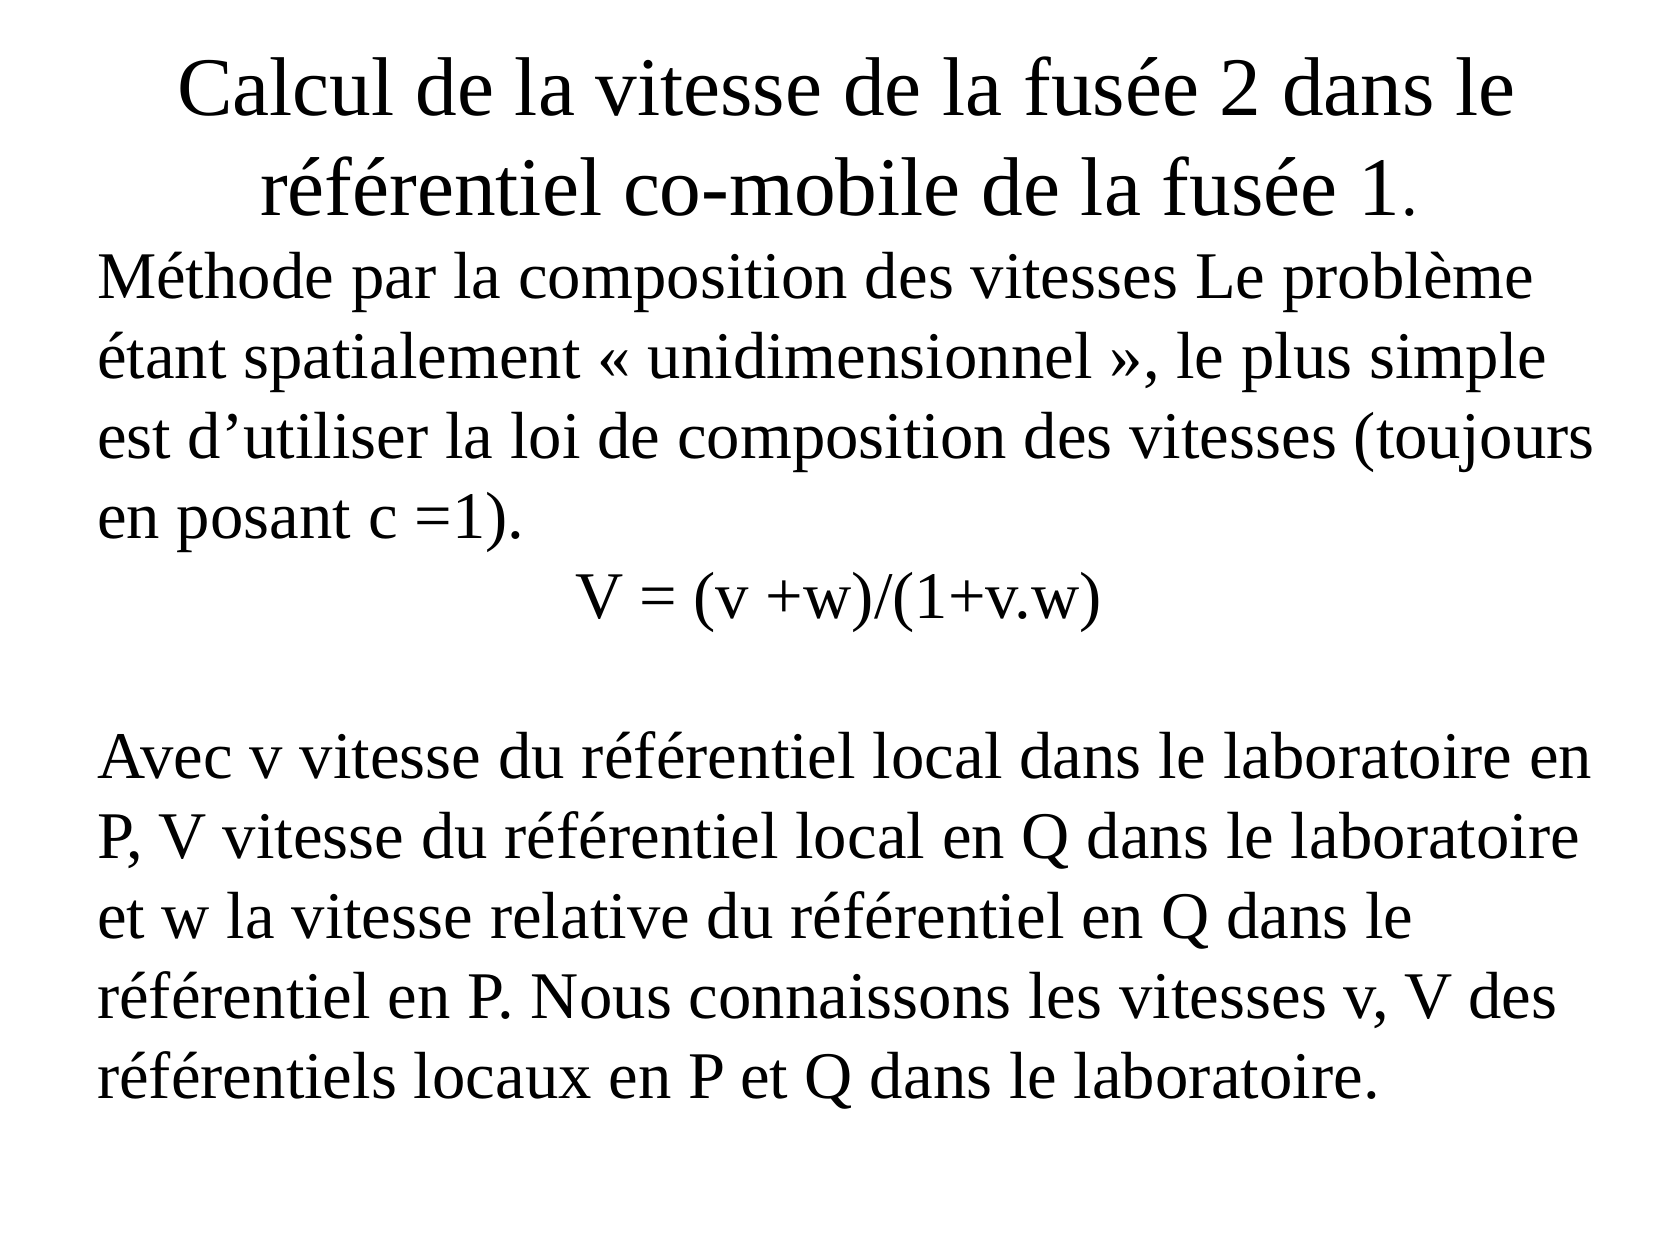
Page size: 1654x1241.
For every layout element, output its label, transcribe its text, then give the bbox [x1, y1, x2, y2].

text_box Calcul de la vitesse de la fusée 2 dans le référentiel co-mobile de la fusée 1. Méthode par la composition des vitesses Le problème étant spatialement « unidimensionnel », le plus simple est d’utiliser la loi de composition des vitesses (toujours en posant c =1). V = (v +w)/(1+v.w) Avec v vitesse du référentiel local dans le laboratoire en P, V vitesse du référentiel local en Q dans le laboratoire et w la vitesse relative du référentiel en Q dans le référentiel en P. Nous connaissons les vitesses v, V des référentiels locaux en P et Q dans le laboratoire. [82, 24, 1621, 1131]
